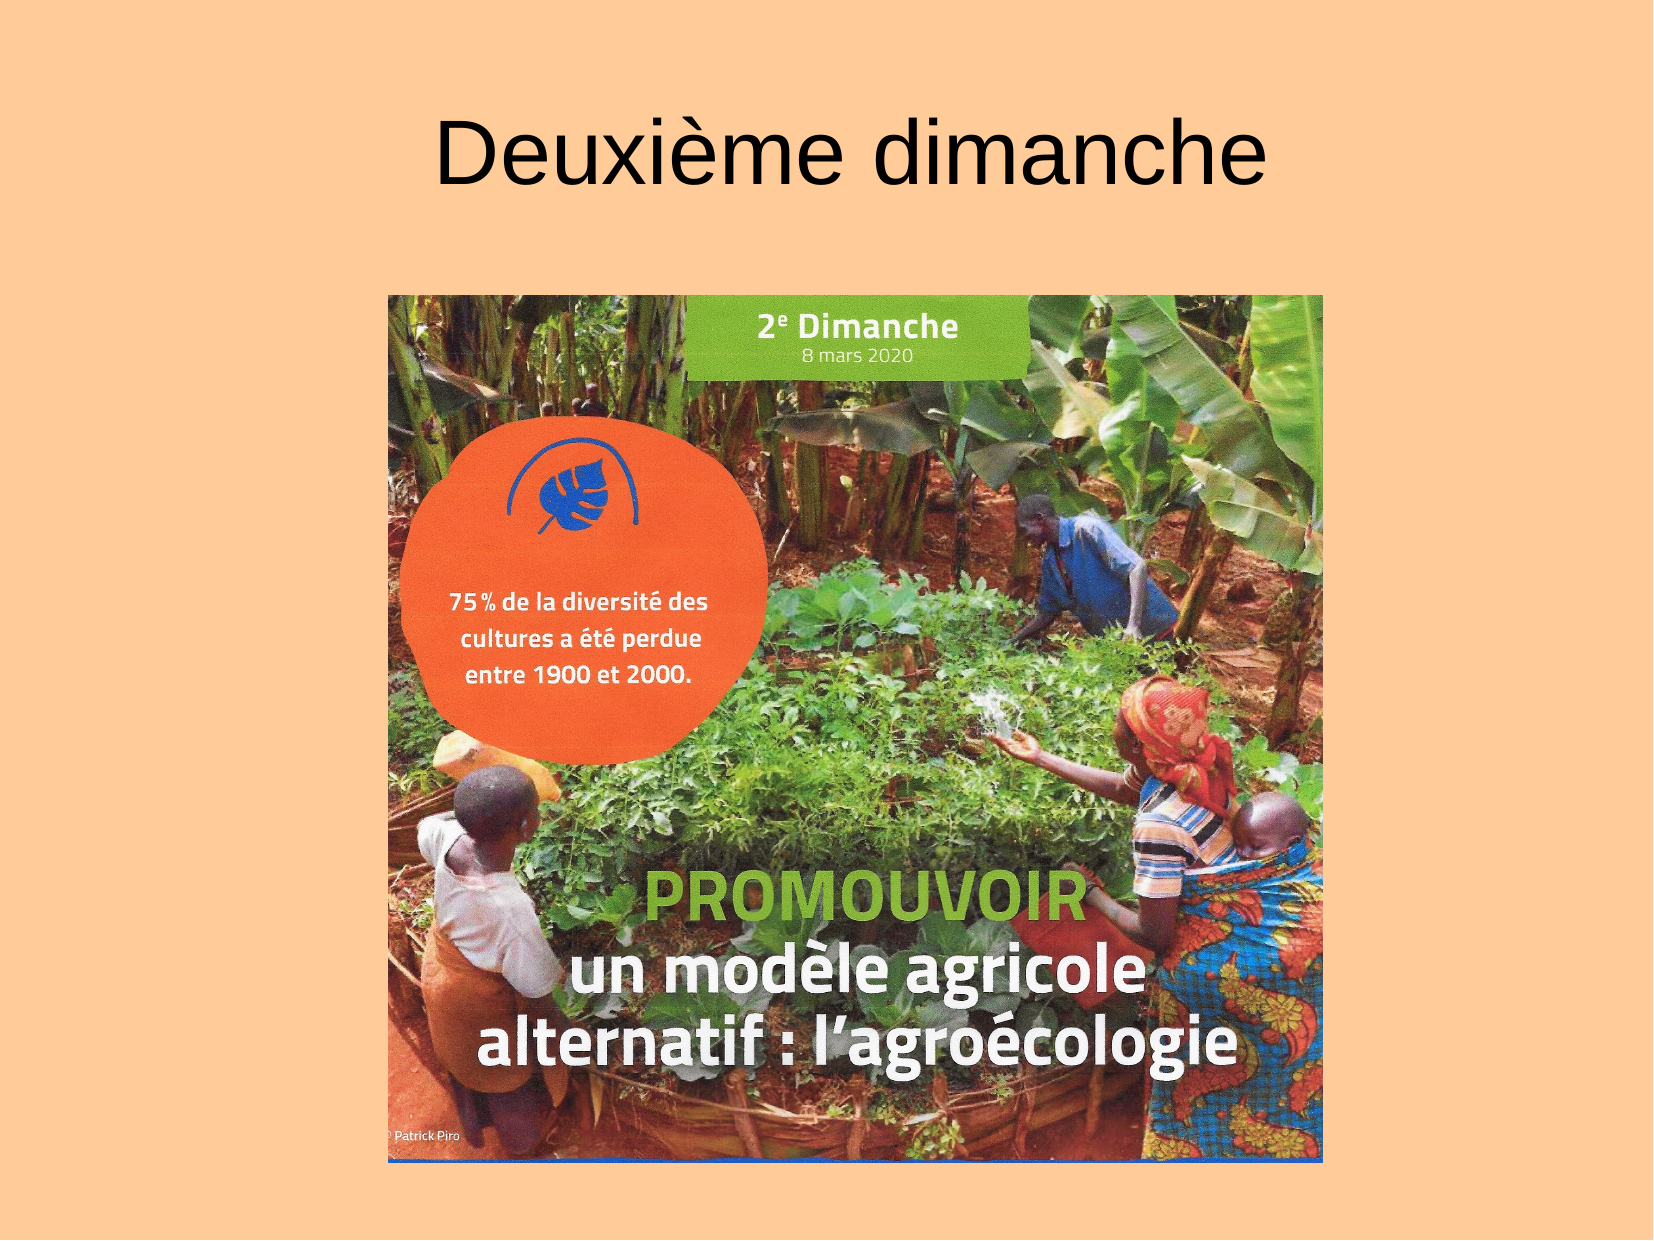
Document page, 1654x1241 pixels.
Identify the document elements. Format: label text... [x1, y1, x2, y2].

picture [388, 295, 1323, 1163]
title Deuxième dimanche [82, 49, 1571, 257]
